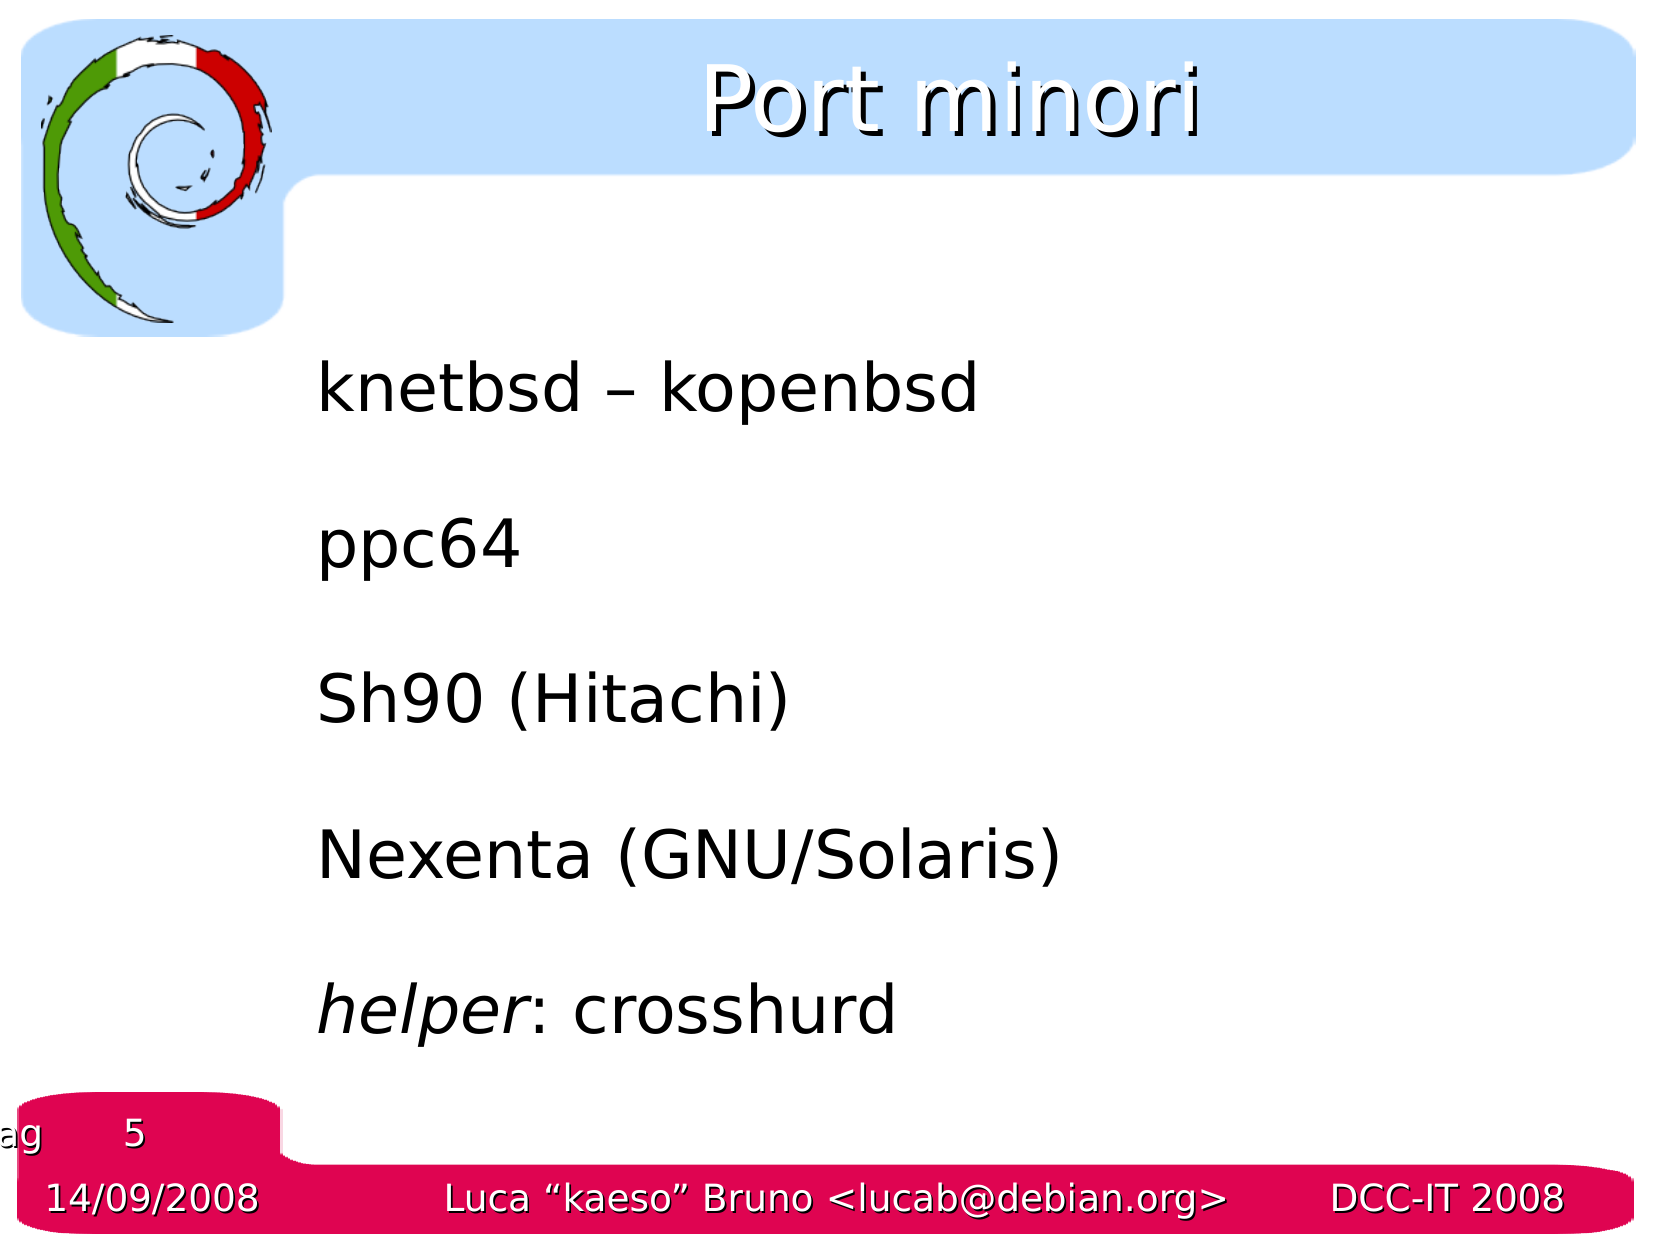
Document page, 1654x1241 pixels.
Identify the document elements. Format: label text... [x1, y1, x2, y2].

subtitle knetbsd – kopenbsd ppc64 Sh90 (Hitachi) Nexenta (GNU/Solaris) helper: crosshurd [295, 297, 1571, 1102]
text_box Pag <numero> [53, 1104, 255, 1178]
text_box Luca “kaeso” Bruno <lucab@debian.org> DCC-IT 2008 [428, 1169, 1581, 1241]
picture [21, 19, 1636, 337]
title Port minori [265, 3, 1636, 196]
text_box 14/09/2008 [29, 1169, 284, 1241]
picture [17, 1092, 1634, 1234]
